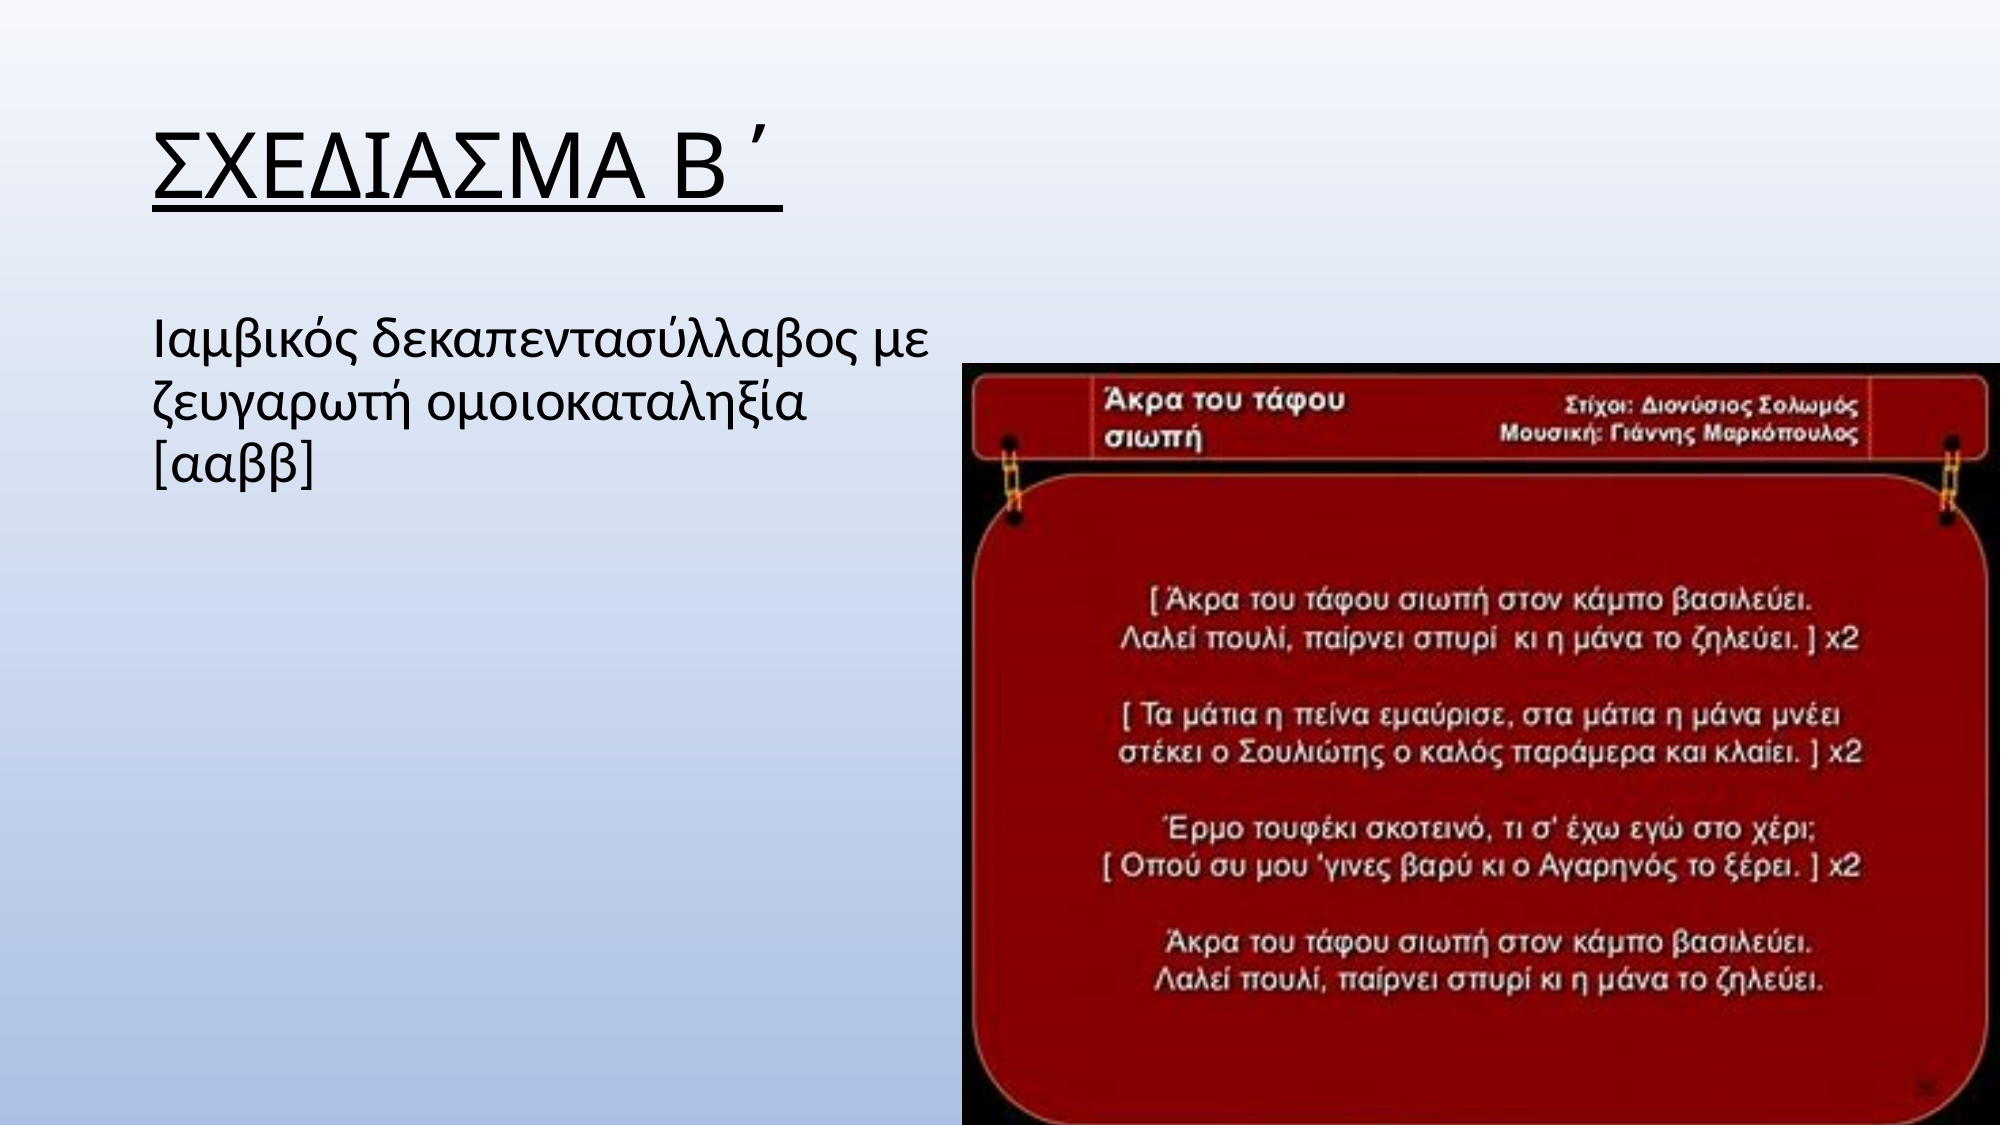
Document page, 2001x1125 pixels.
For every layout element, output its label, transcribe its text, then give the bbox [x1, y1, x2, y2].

list Ιαμβικός δεκαπεντασύλλαβος με ζευγαρωτή ομοιοκαταληξία [ααββ] [137, 299, 988, 1014]
title ΣΧΕΔΙΑΣΜΑ Β΄ [137, 59, 1863, 278]
picture [962, 363, 2000, 1125]
